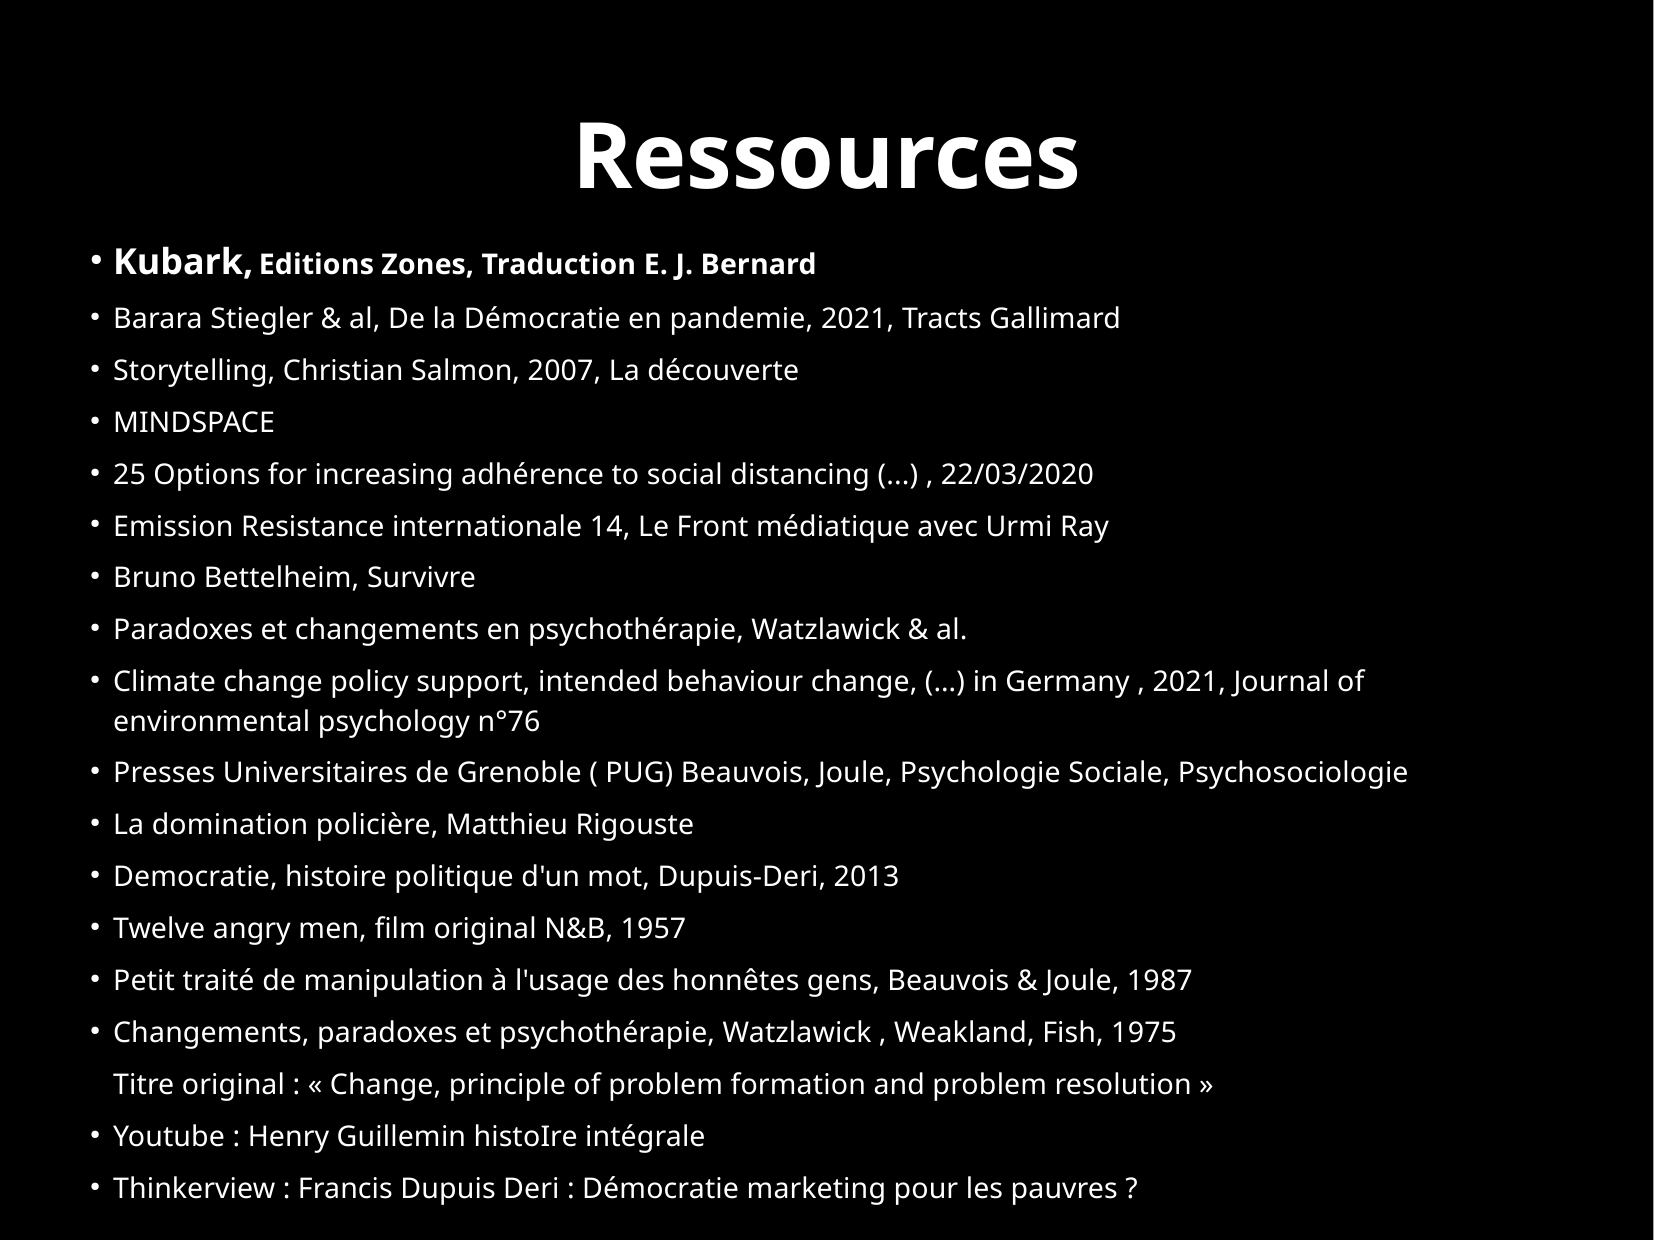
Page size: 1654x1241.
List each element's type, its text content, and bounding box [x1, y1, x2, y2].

title Ressources [82, 49, 1571, 236]
list Kubark, Editions Zones, Traduction E. J. Bernard Barara Stiegler & al, De la Démocratie en pandemie, 2021, Tracts Gallimard Storytelling, Christian Salmon, 2007, La découverte MINDSPACE 25 Options for increasing adhérence to social distancing (...) , 22/03/2020 Emission Resistance internationale 14, Le Front médiatique avec Urmi Ray Bruno Bettelheim, Survivre Paradoxes et changements en psychothérapie, Watzlawick & al. Climate change policy support, intended behaviour change, (…) in Germany , 2021, Journal of environmental psychology n°76 Presses Universitaires de Grenoble ( PUG) Beauvois, Joule, Psychologie Sociale, Psychosociologie La domination policière, Matthieu Rigouste Democratie, histoire politique d'un mot, Dupuis-Deri, 2013 Twelve angry men, film original N&B, 1957 Petit traité de manipulation à l'usage des honnêtes gens, Beauvois & Joule, 1987 Changements, paradoxes et psychothérapie, Watzlawick , Weakland, Fish, 1975 Titre original : « Change, principle of problem formation and problem resolution » Youtube : Henry Guillemin histoIre intégrale Thinkerview : Francis Dupuis Deri : Démocratie marketing pour les pauvres ? [82, 236, 1571, 1217]
